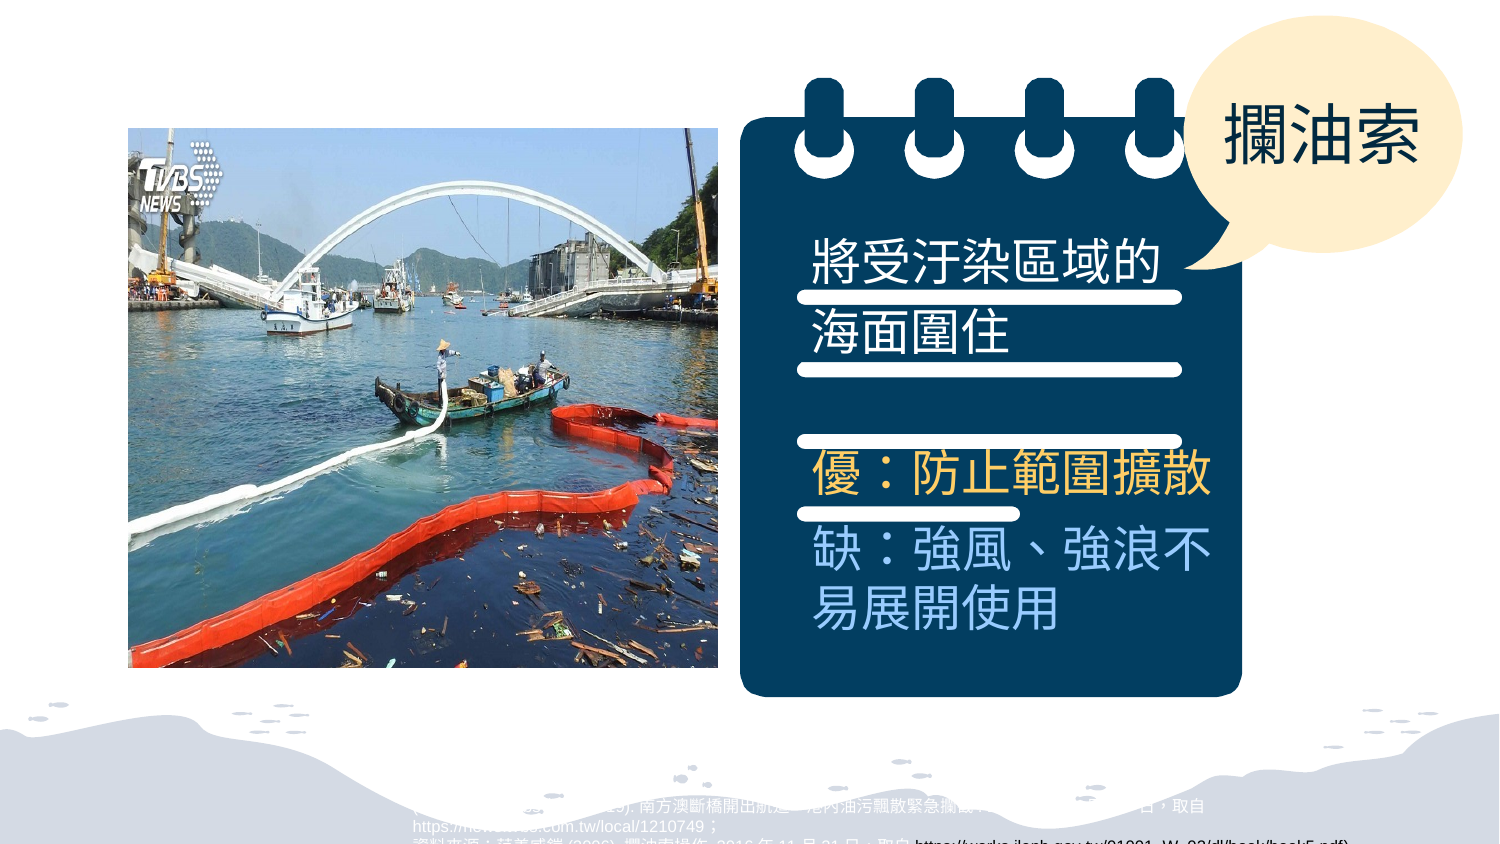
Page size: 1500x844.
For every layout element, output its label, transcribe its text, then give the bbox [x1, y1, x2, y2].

text_box (圖片來源：tvbs新聞(2019).南方澳斷橋開出航道 港內油污飄散緊急攔截. 2019 年 10 月 03 日，取自https://news.tvbs.com.tw/local/1210749； 資料來源：范姜威鎧(2006).攔油索操作.2016年11月21日，取自https://works.ilepb.gov.tw/01001_W_02/dl/book/book5.pdf) [398, 788, 1500, 844]
text_box 缺：強風、強浪不 [797, 510, 1230, 586]
text_box 海面圍住 [795, 292, 1182, 369]
text_box [740, 15, 1463, 698]
text_box 將受汙染區域的 [796, 222, 1184, 299]
text_box 易展開使用 [796, 568, 1184, 645]
text_box 優：防止範圍擴散 [796, 433, 1243, 510]
text_box 攔油索 [1207, 85, 1442, 182]
picture [128, 128, 718, 668]
